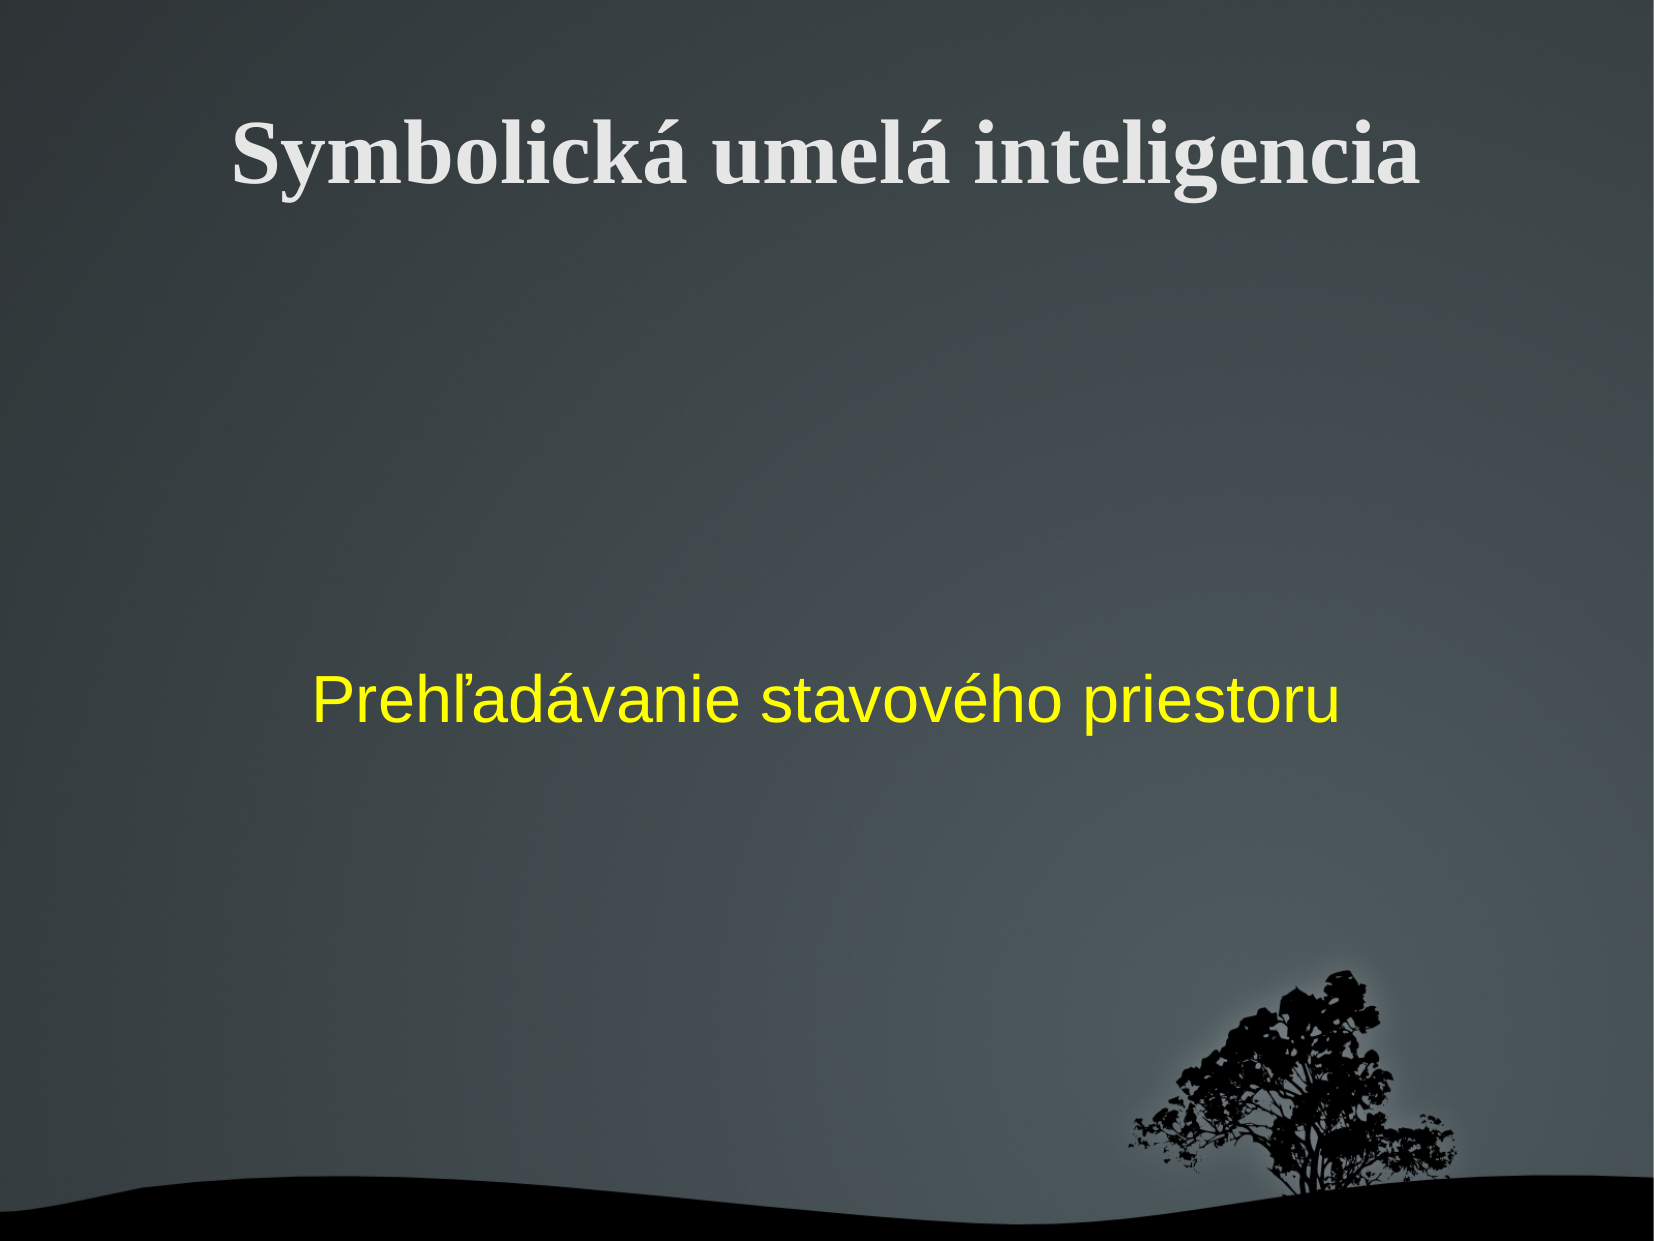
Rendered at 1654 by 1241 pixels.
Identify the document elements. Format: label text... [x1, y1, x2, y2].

subtitle Prehľadávanie stavového priestoru [82, 297, 1571, 1102]
picture [0, 0, 1654, 1241]
title Symbolická umelá inteligencia [82, 49, 1571, 257]
